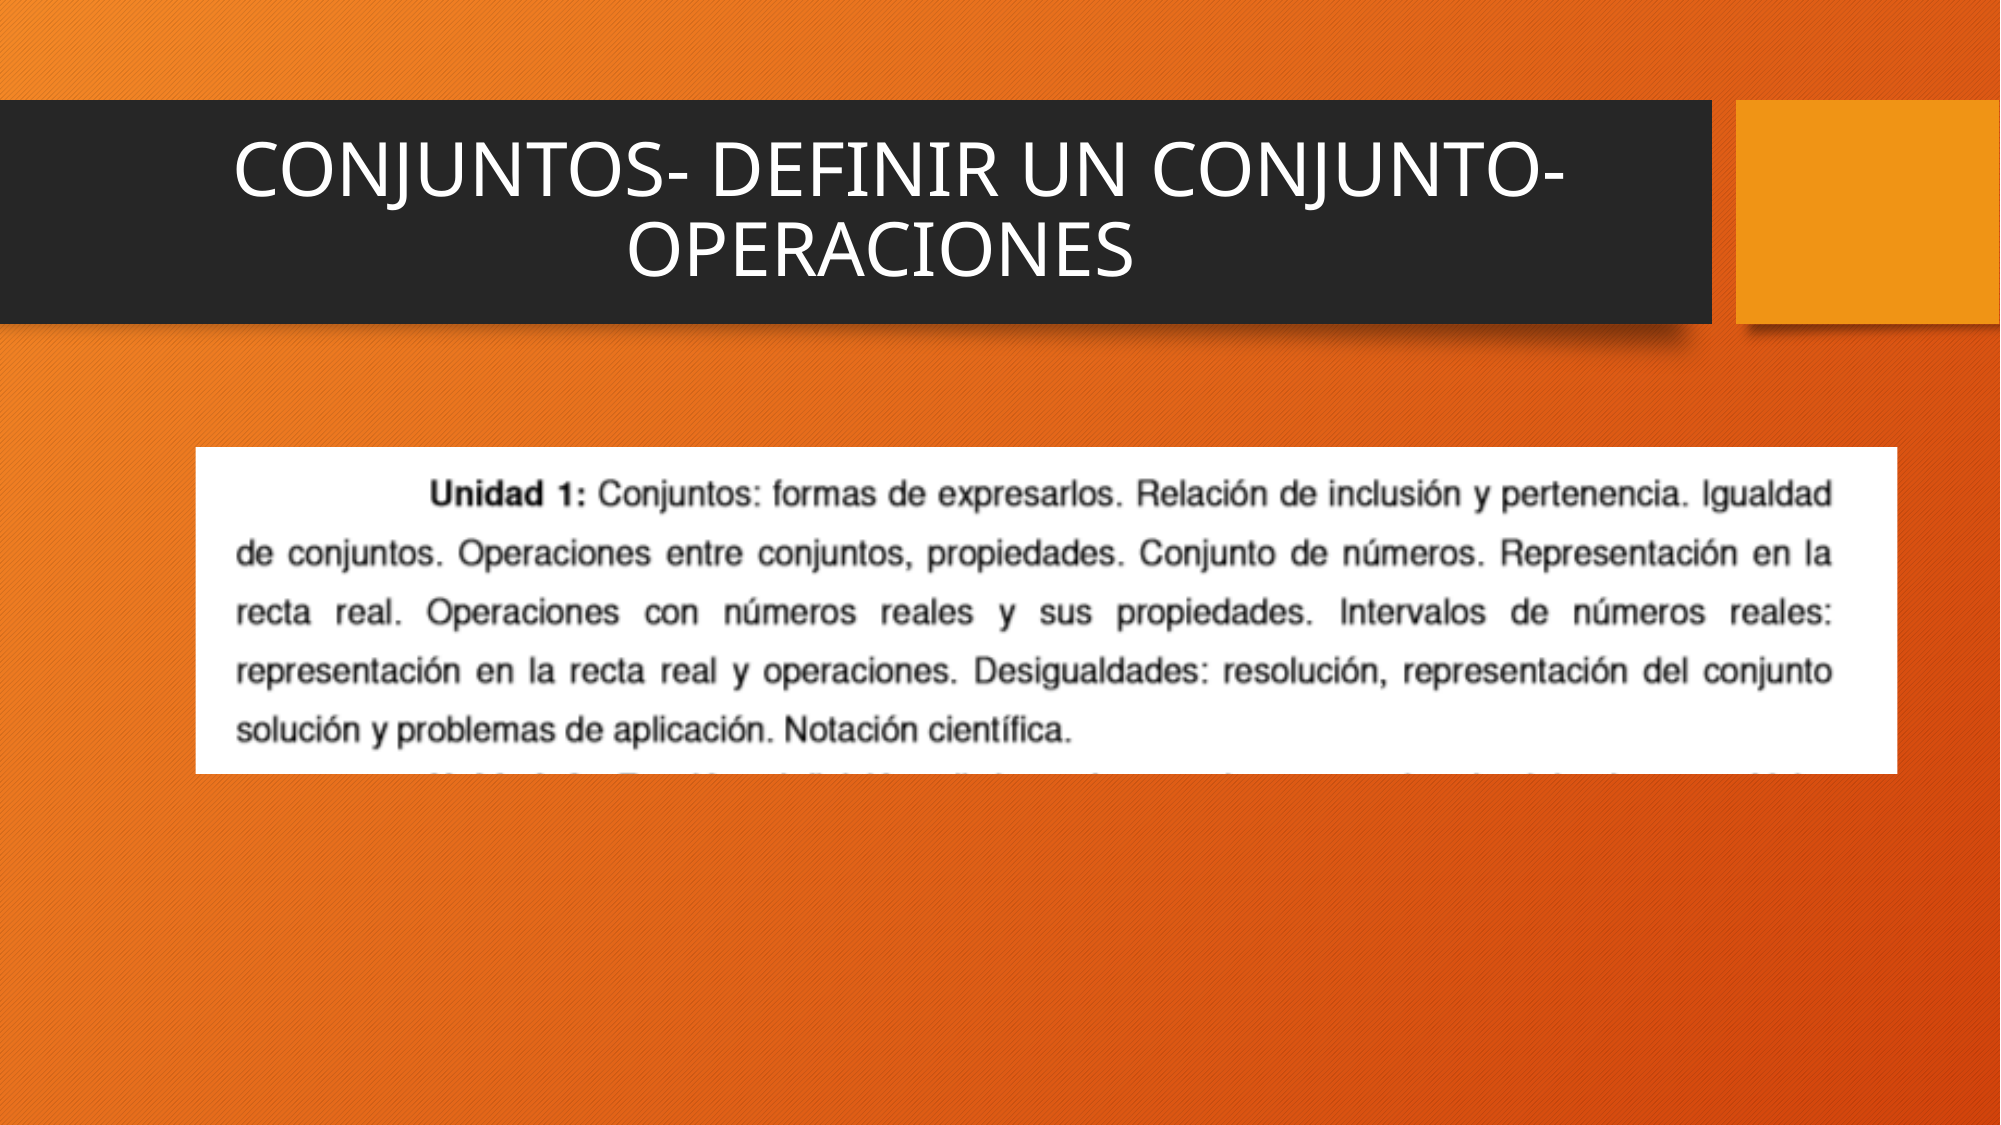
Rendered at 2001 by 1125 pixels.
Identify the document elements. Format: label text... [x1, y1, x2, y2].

title CONJUNTOS- DEFINIR UN CONJUNTO- OPERACIONES [111, 123, 1689, 301]
picture [195, 447, 1898, 774]
